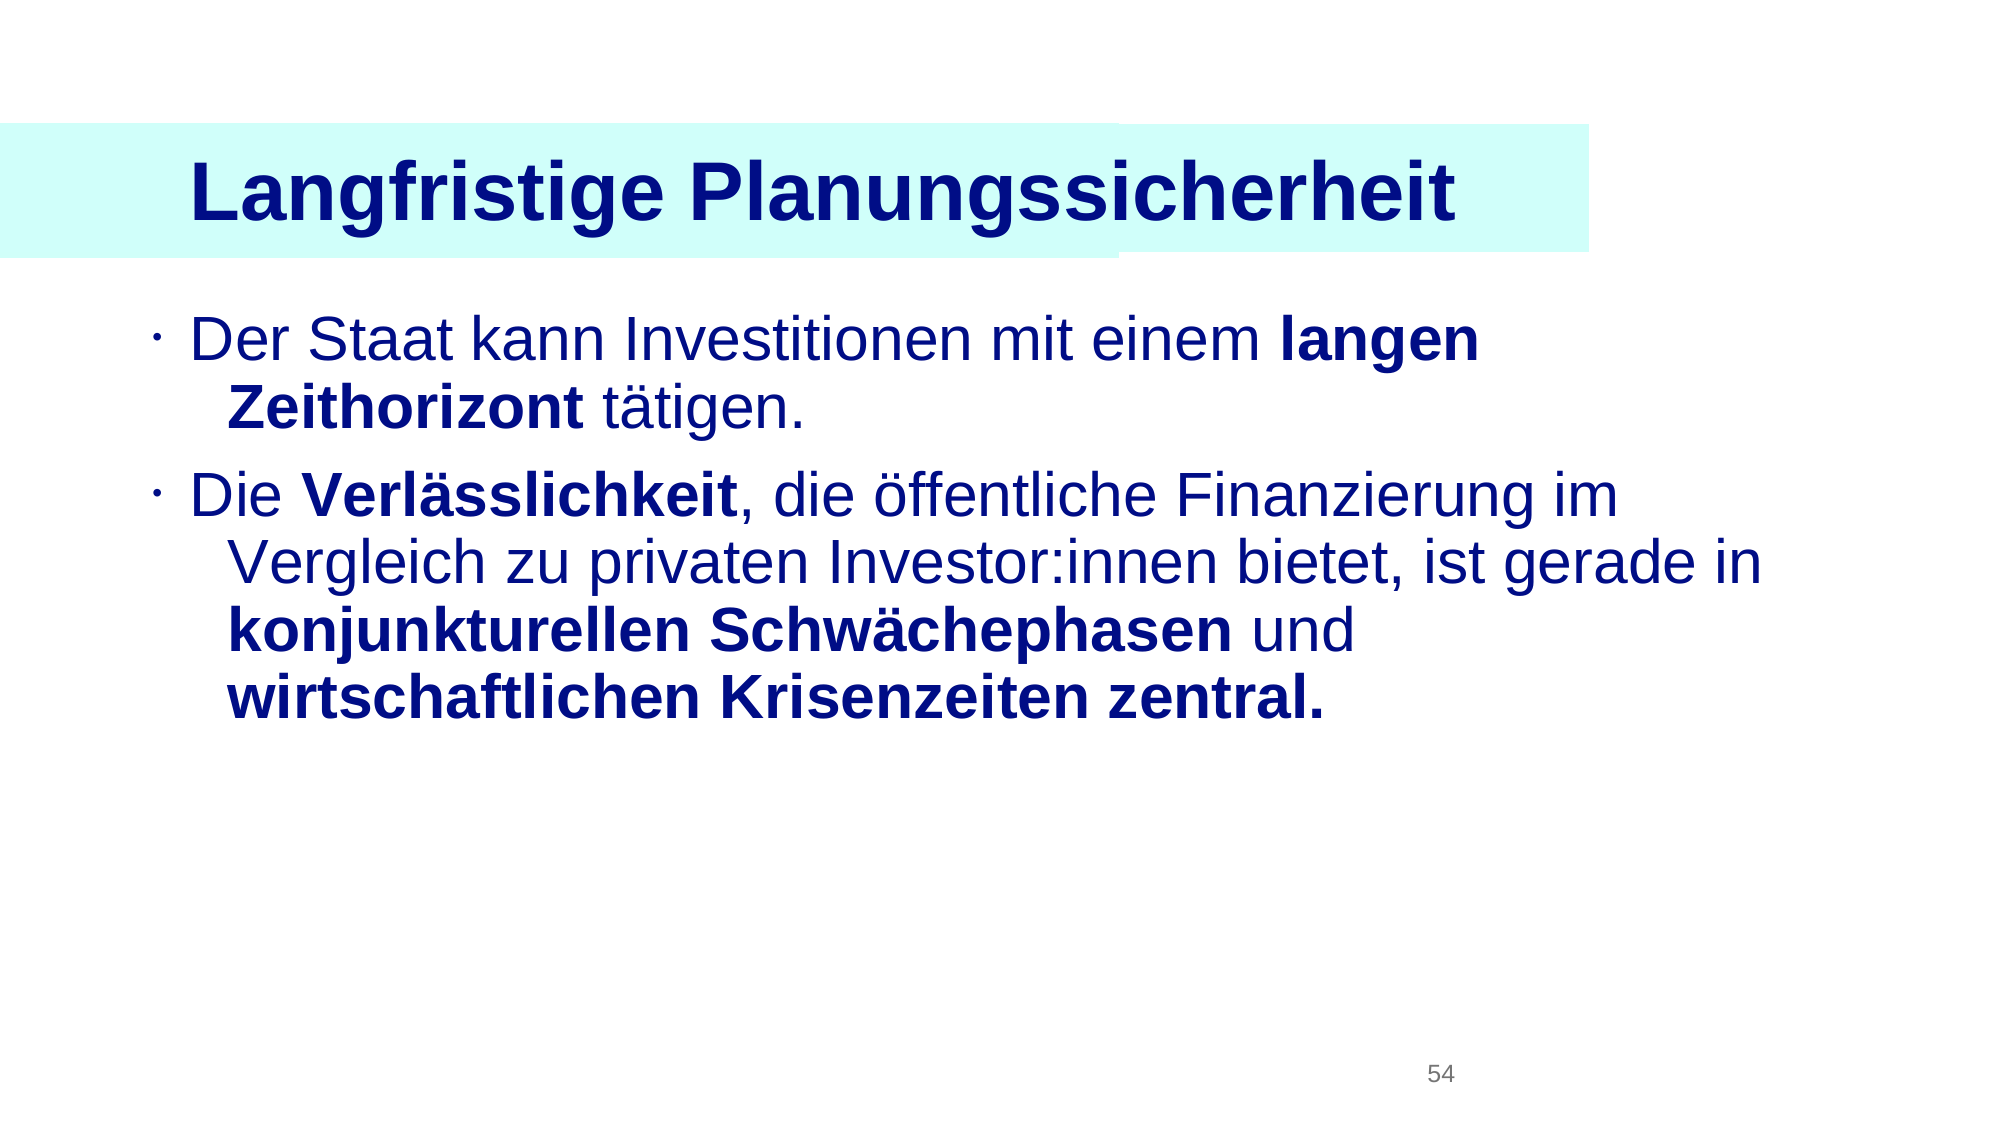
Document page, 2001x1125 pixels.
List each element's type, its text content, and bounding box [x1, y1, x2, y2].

list Der Staat kann Investitionen mit einem langen Zeithorizont tätigen. Die Verlässlichkeit, die öffentliche Finanzierung im Vergleich zu privaten Investor:innen bietet, ist gerade in konjunkturellen Schwächephasen und wirtschaftlichen Krisenzeiten zentral. [137, 299, 1863, 1014]
text_box [0, 124, 1589, 252]
list Langfristige Planungssicherheit [137, 129, 1622, 258]
